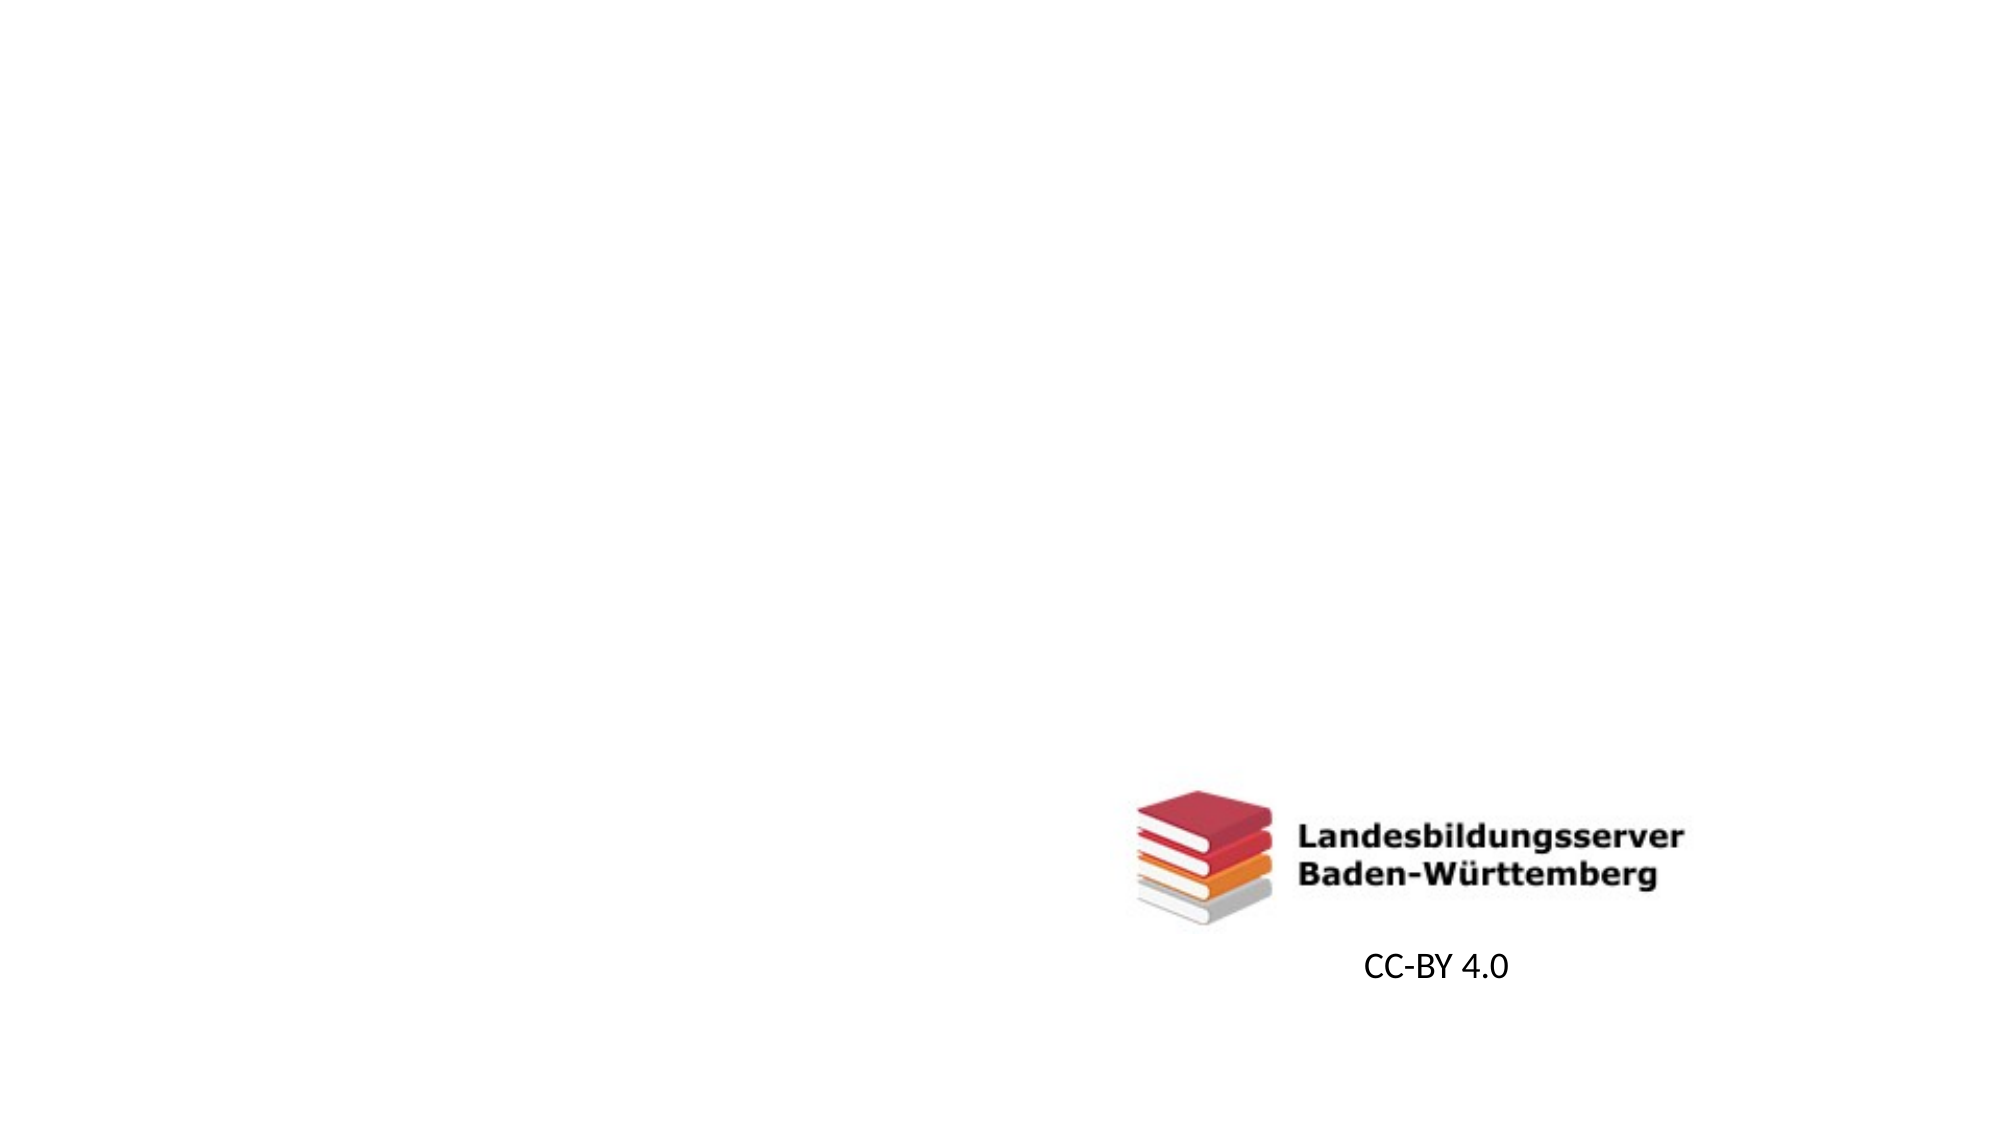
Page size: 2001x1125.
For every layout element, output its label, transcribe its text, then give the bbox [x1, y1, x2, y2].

text_box CC-BY 4.0 [1349, 934, 1525, 994]
picture [1110, 766, 1698, 934]
